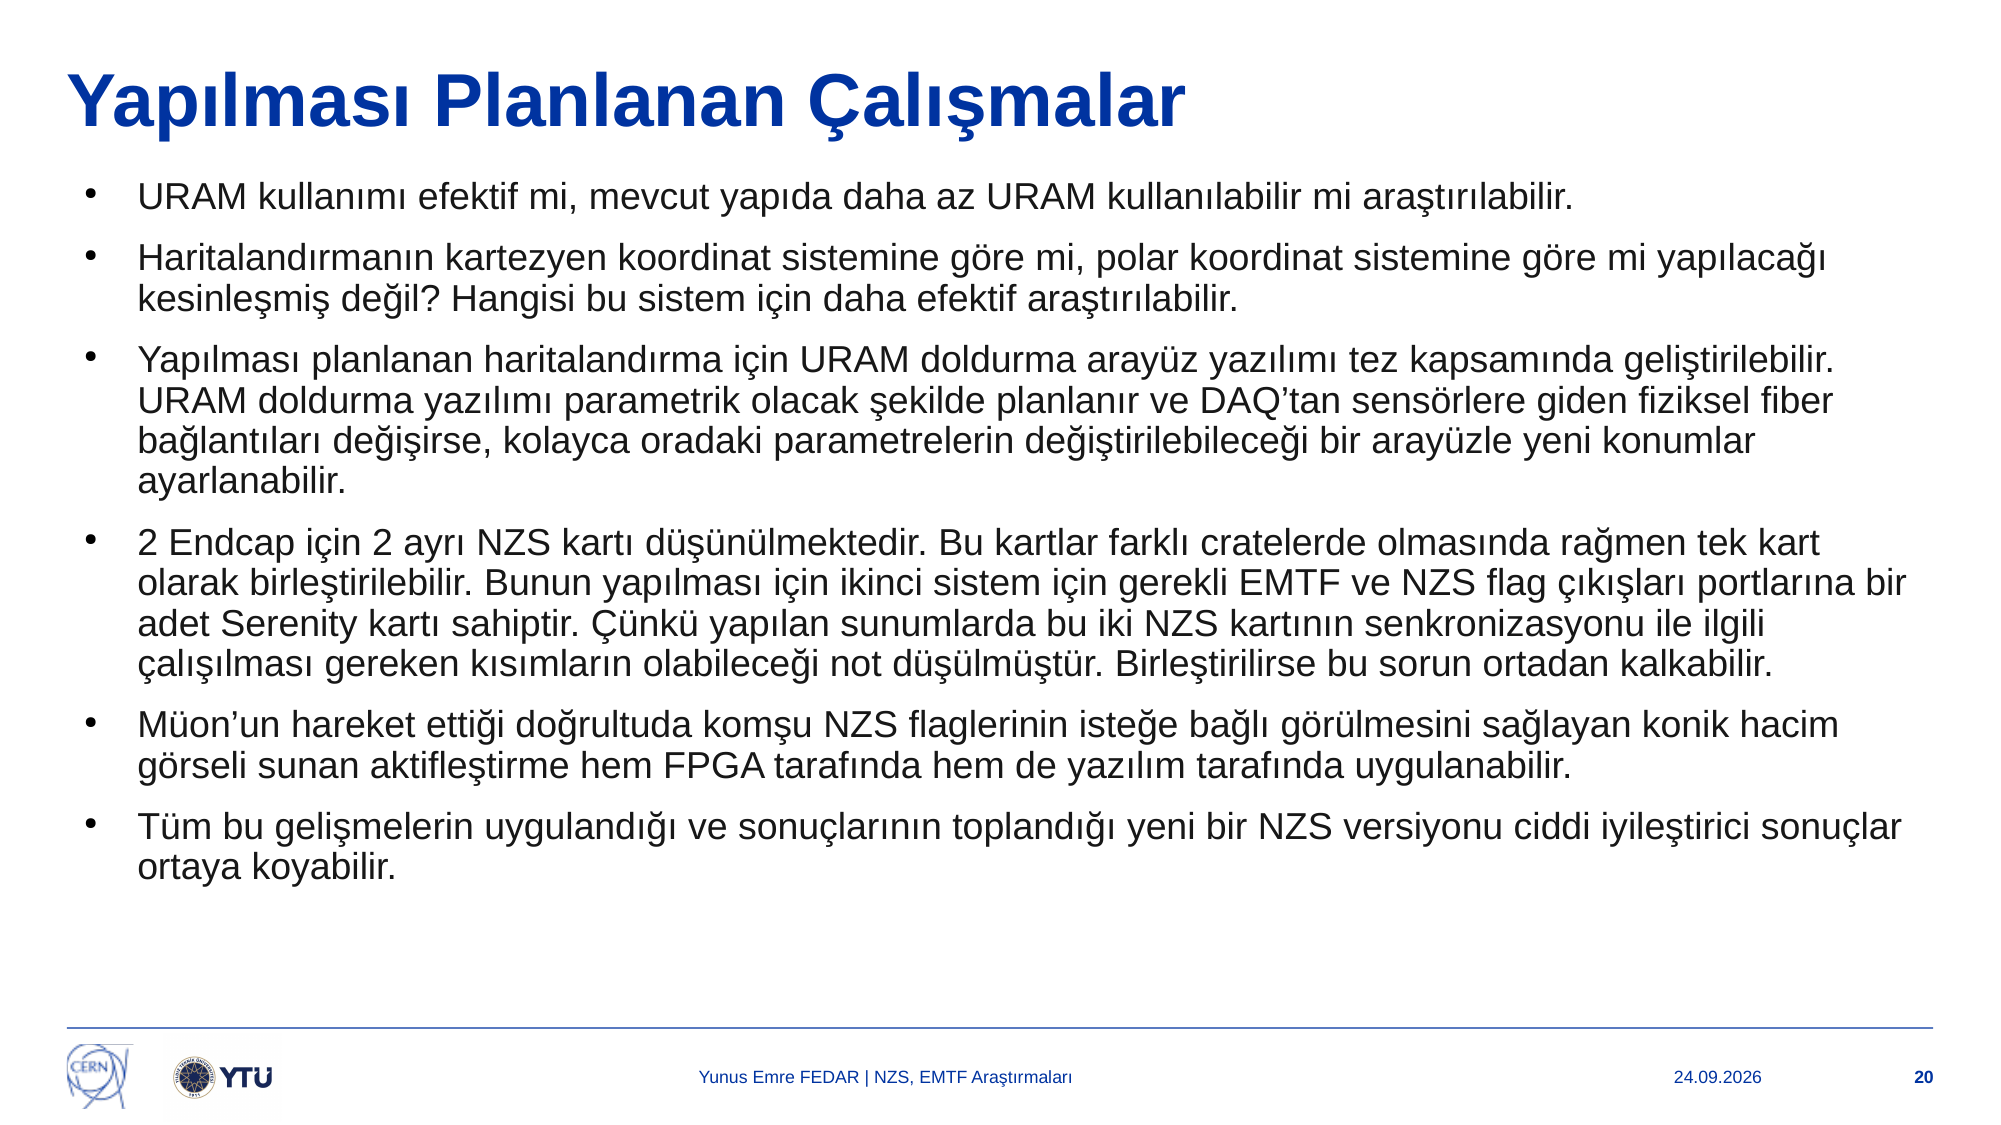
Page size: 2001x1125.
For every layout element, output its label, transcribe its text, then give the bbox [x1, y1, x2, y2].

slide_number <number> [1822, 1046, 1934, 1107]
list URAM kullanımı efektif mi, mevcut yapıda daha az URAM kullanılabilir mi araştırılabilir. Haritalandırmanın kartezyen koordinat sistemine göre mi, polar koordinat sistemine göre mi yapılacağı kesinleşmiş değil? Hangisi bu sistem için daha efektif araştırılabilir. Yapılması planlanan haritalandırma için URAM doldurma arayüz yazılımı tez kapsamında geliştirilebilir. URAM doldurma yazılımı parametrik olacak şekilde planlanır ve DAQ’tan sensörlere giden fiziksel fiber bağlantıları değişirse, kolayca oradaki parametrelerin değiştirilebileceği bir arayüzle yeni konumlar ayarlanabilir. 2 Endcap için 2 ayrı NZS kartı düşünülmektedir. Bu kartlar farklı cratelerde olmasında rağmen tek kart olarak birleştirilebilir. Bunun yapılması için ikinci sistem için gerekli EMTF ve NZS flag çıkışları portlarına bir adet Serenity kartı sahiptir. Çünkü yapılan sunumlarda bu iki NZS kartının senkronizasyonu ile ilgili çalışılması gereken kısımların olabileceği not düşülmüştür. Birleştirilirse bu sorun ortadan kalkabilir. Müon’un hareket ettiği doğrultuda komşu NZS flaglerinin isteğe bağlı görülmesini sağlayan konik hacim görseli sunan aktifleştirme hem FPGA tarafında hem de yazılım tarafında uygulanabilir. Tüm bu gelişmelerin uygulandığı ve sonuçlarının toplandığı yeni bir NZS versiyonu ciddi iyileştirici sonuçlar ortaya koyabilir. [66, 177, 1933, 714]
picture [163, 1033, 282, 1123]
text_box Yunus Emre FEDAR | NZS, EMTF Araştırmaları [698, 1046, 1402, 1107]
title Yapılması Planlanan Çalışmalar [66, 61, 1933, 177]
slide_number 24.12.2024 [1496, 1046, 1762, 1107]
